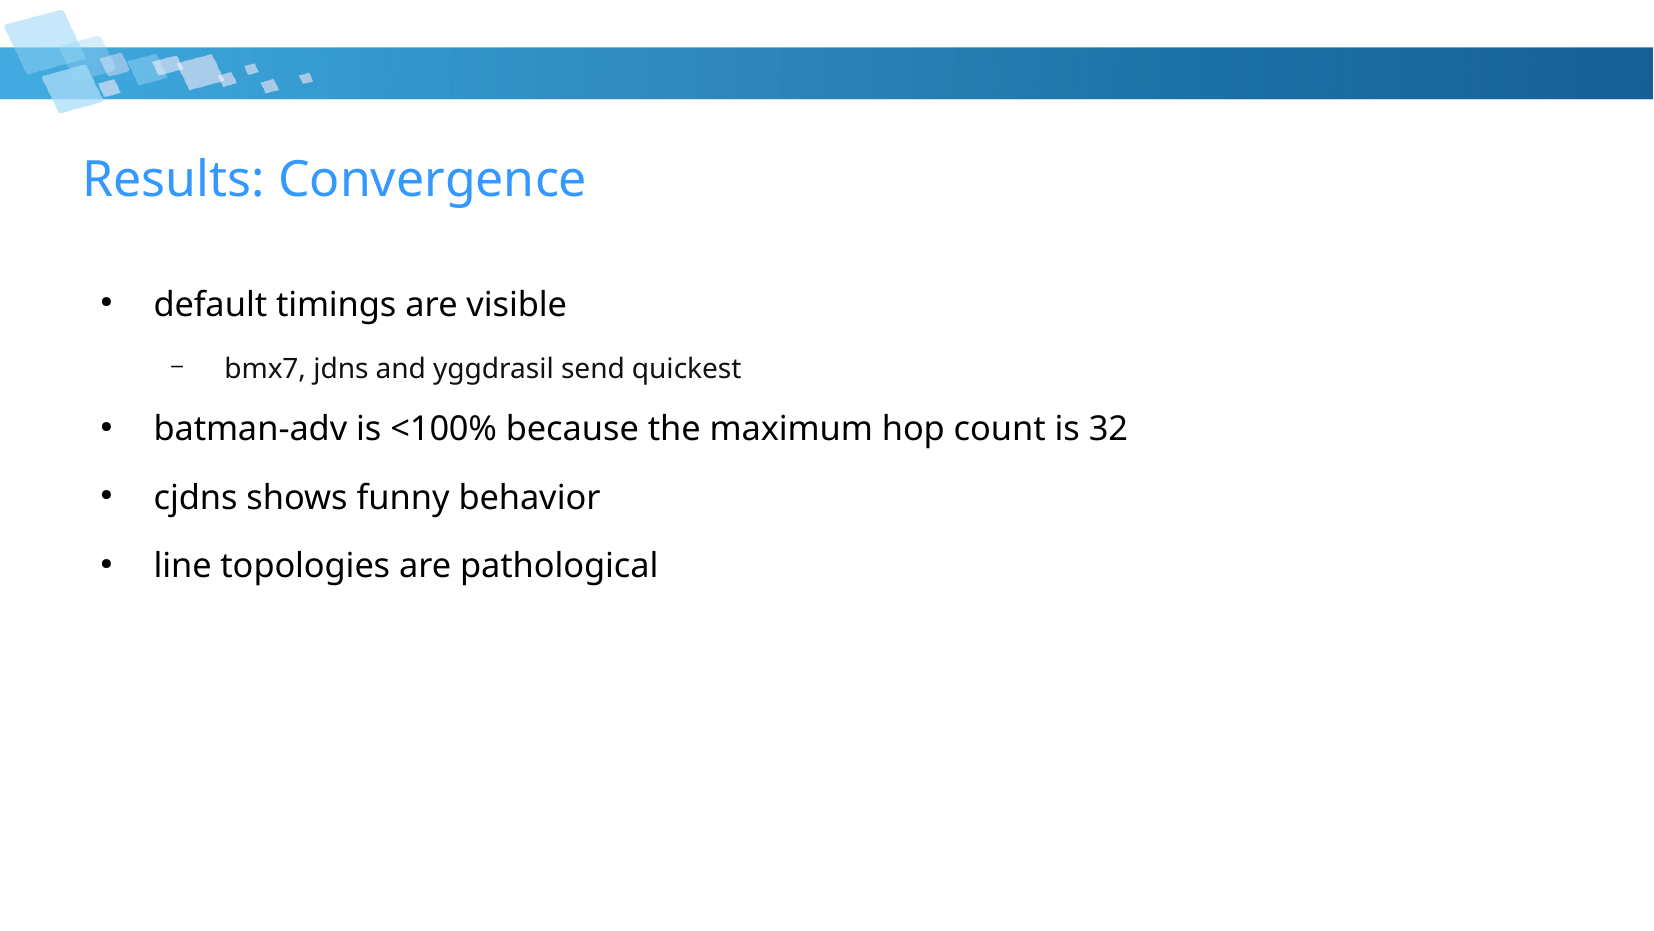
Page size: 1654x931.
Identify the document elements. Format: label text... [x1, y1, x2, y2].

picture [0, 0, 1653, 929]
title Results: Convergence [82, 99, 1571, 255]
list default timings are visible bmx7, jdns and yggdrasil send quickest batman-adv is <100% because the maximum hop count is 32 cjdns shows funny behavior line topologies are pathological [82, 279, 1571, 820]
